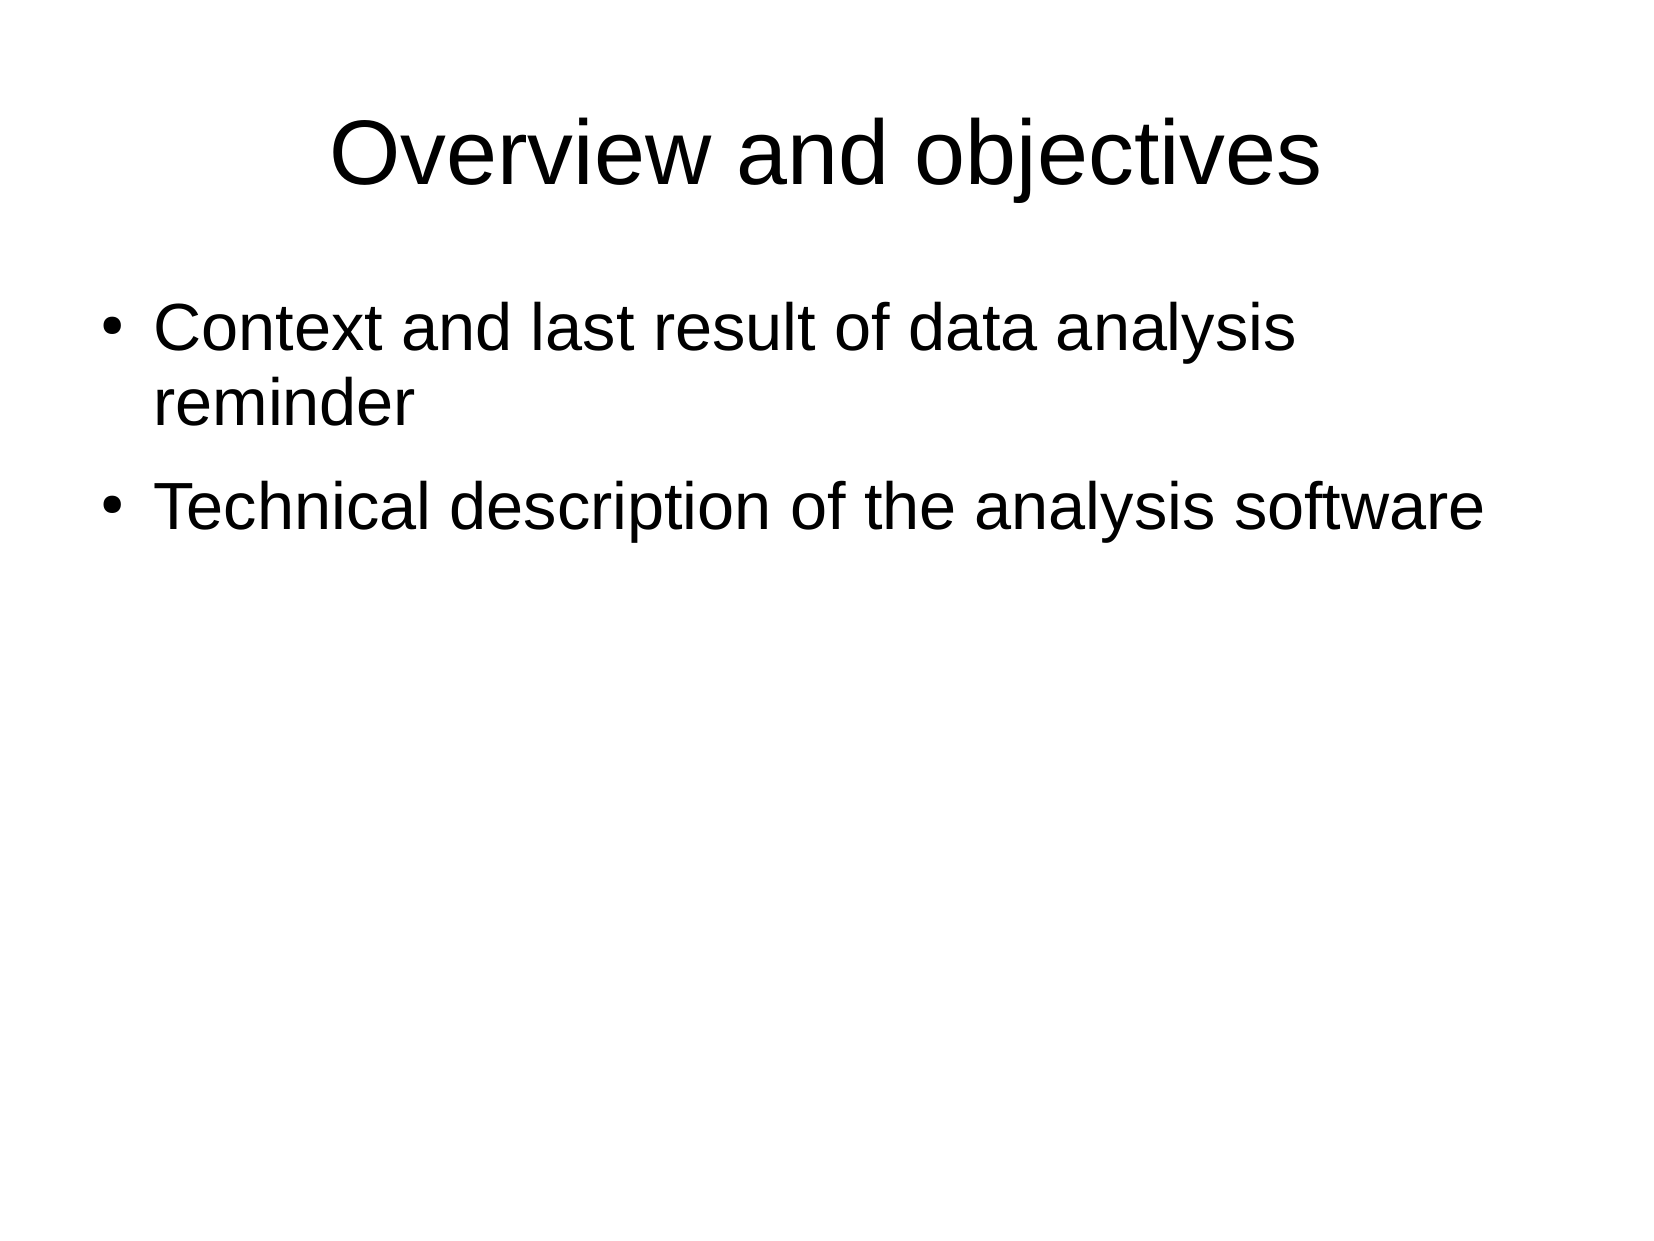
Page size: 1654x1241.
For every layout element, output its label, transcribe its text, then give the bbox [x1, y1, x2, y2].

title Overview and objectives [82, 49, 1571, 257]
list Context and last result of data analysis reminder Technical description of the analysis software [82, 290, 1571, 1010]
